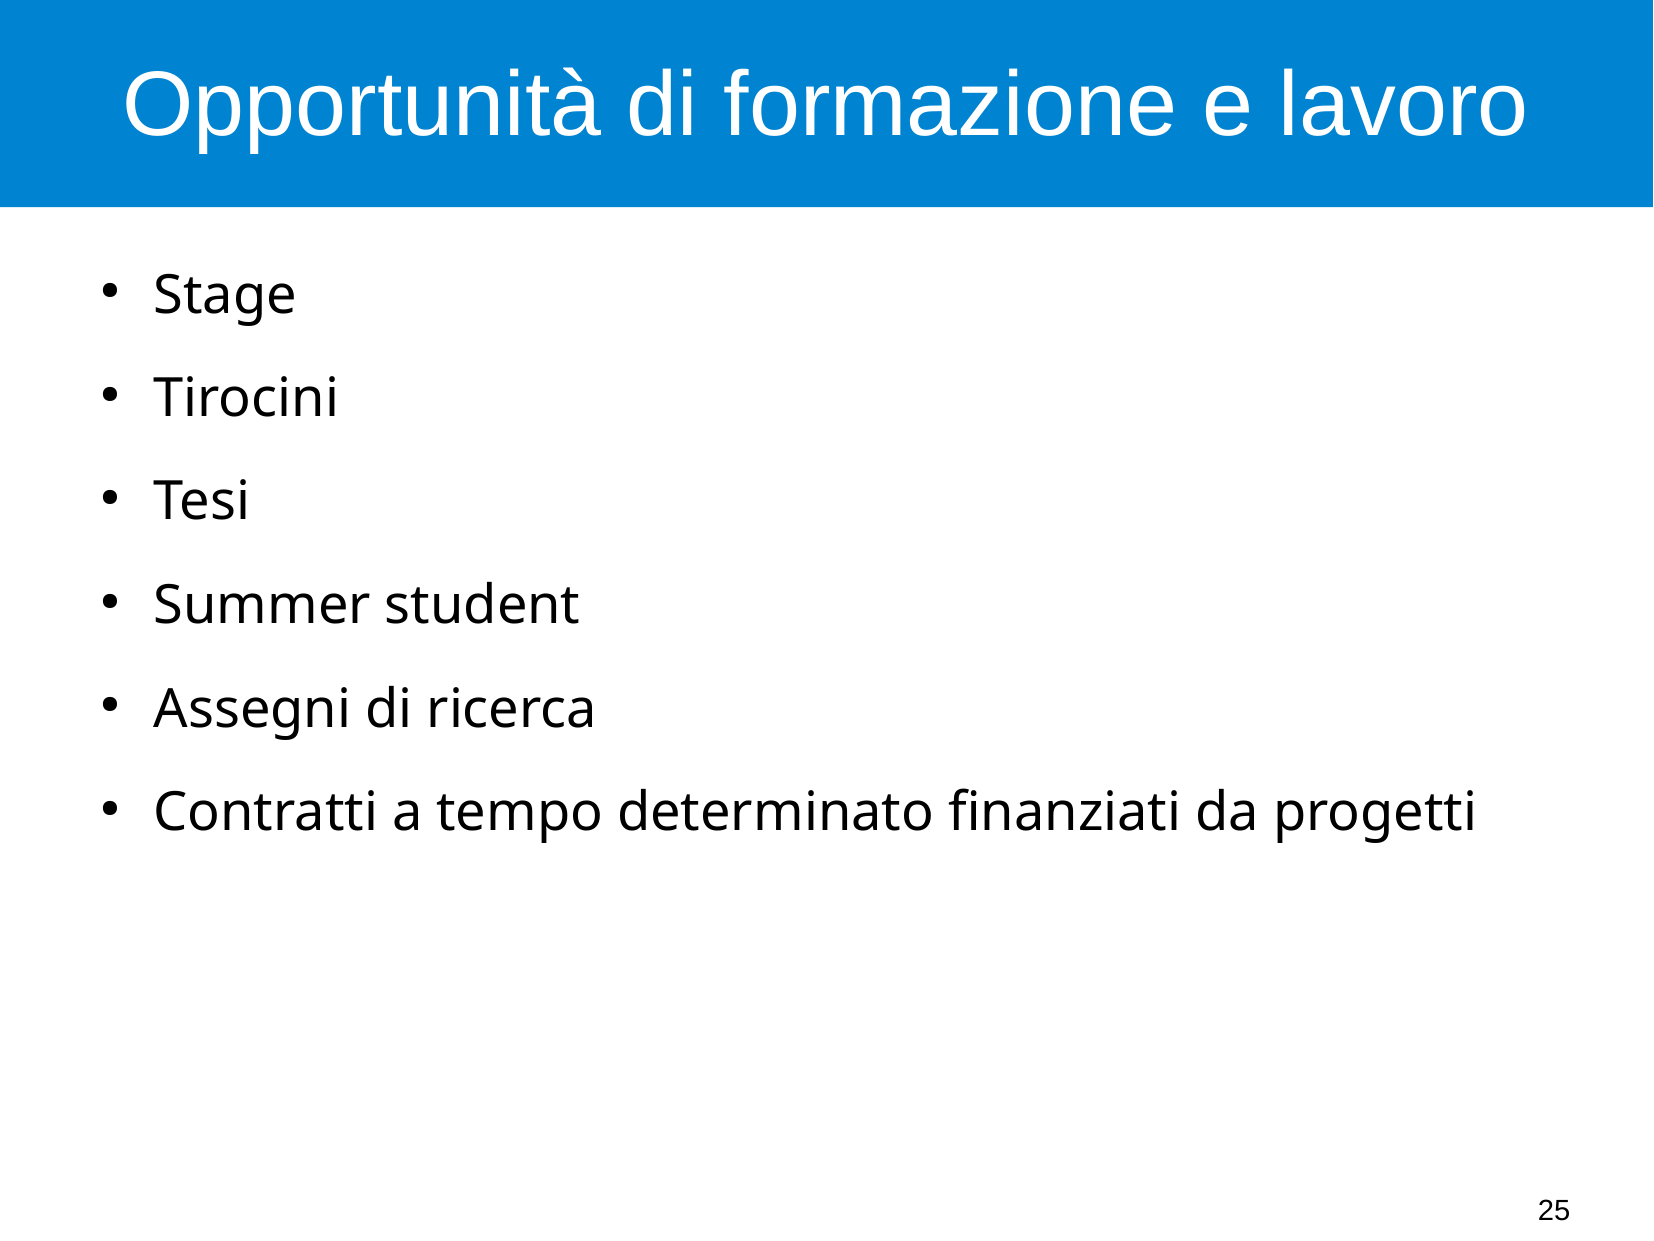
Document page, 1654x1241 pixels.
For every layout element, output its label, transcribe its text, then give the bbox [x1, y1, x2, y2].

list Stage Tirocini Tesi Summer student Assegni di ricerca Contratti a tempo determinato finanziati da progetti [82, 255, 1571, 1156]
title Opportunità di formazione e lavoro [0, 0, 1653, 208]
